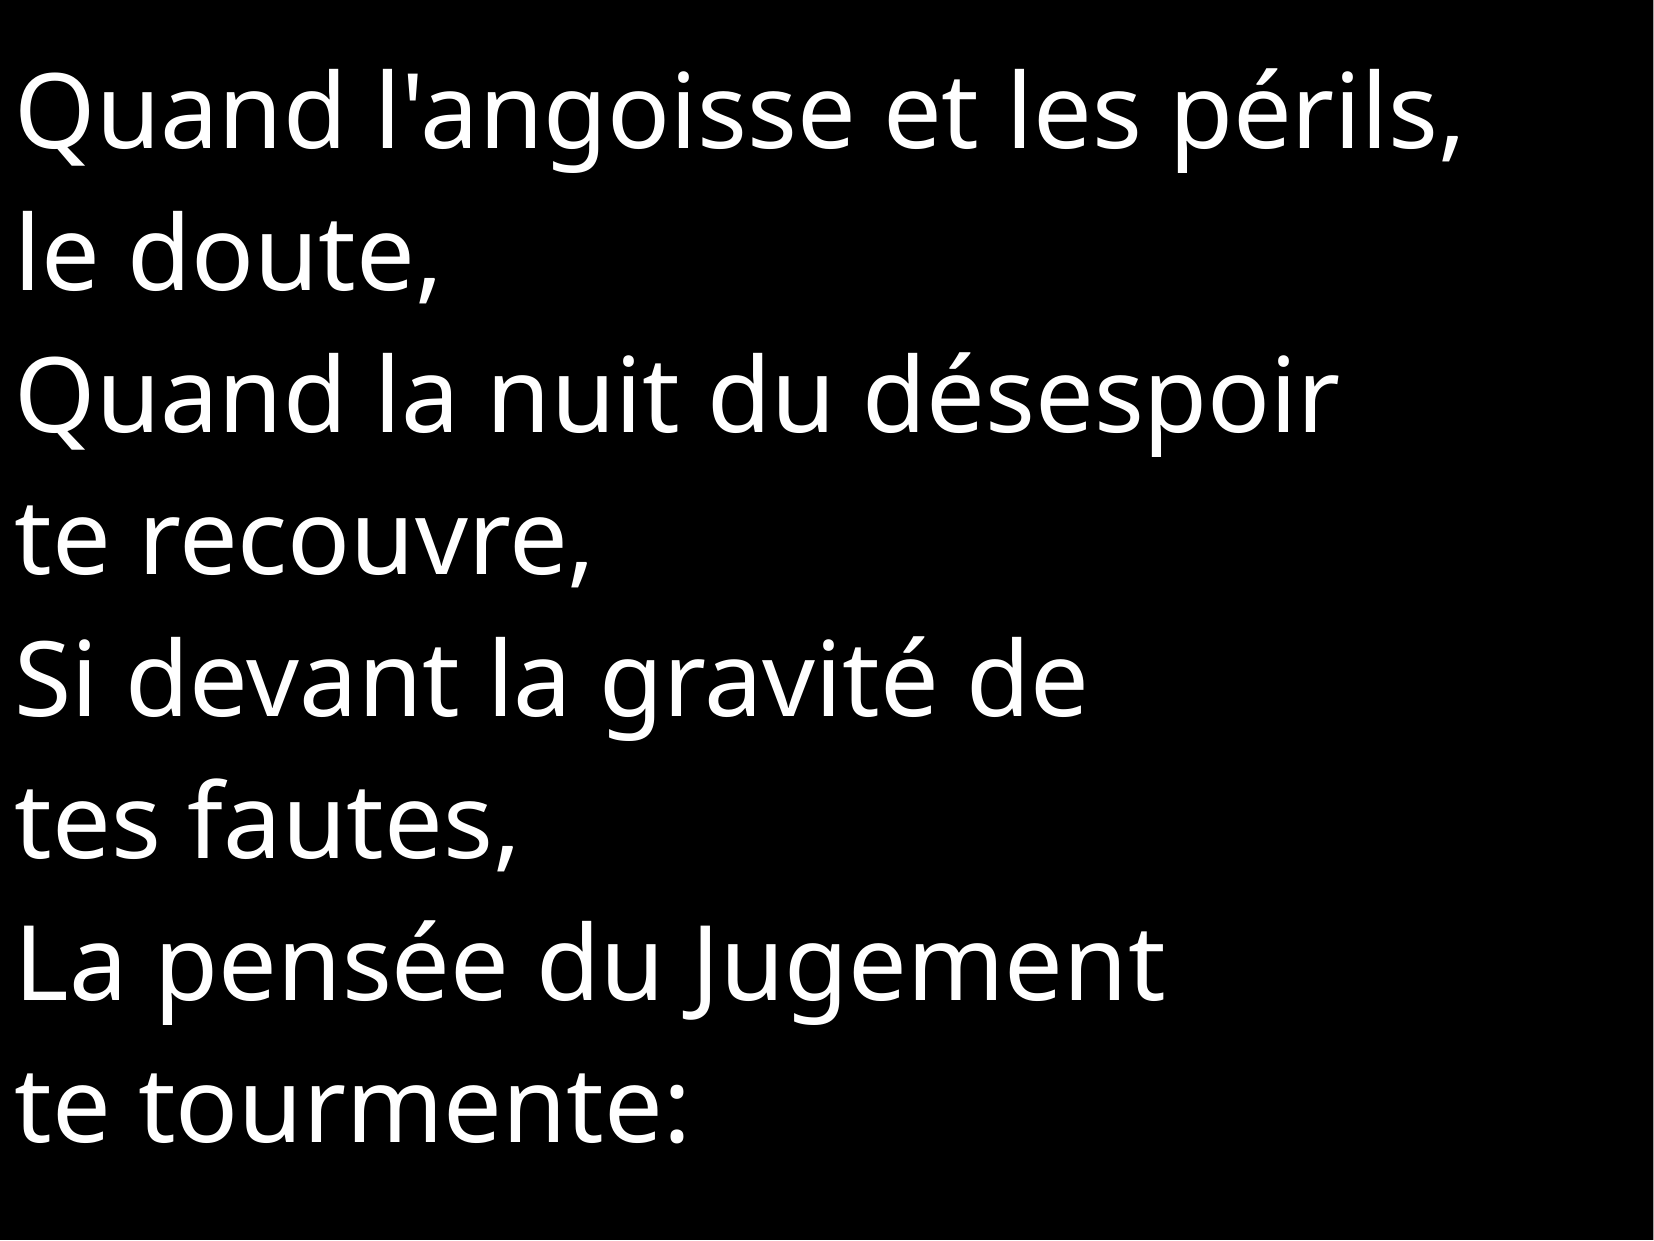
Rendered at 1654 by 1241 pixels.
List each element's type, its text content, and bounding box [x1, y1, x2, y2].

text_box Quand l'angoisse et les périls, le doute, Quand la nuit du désespoir te recouvre, Si devant la gravité de tes fautes, La pensée du Jugement te tourmente: [0, 29, 1654, 1211]
